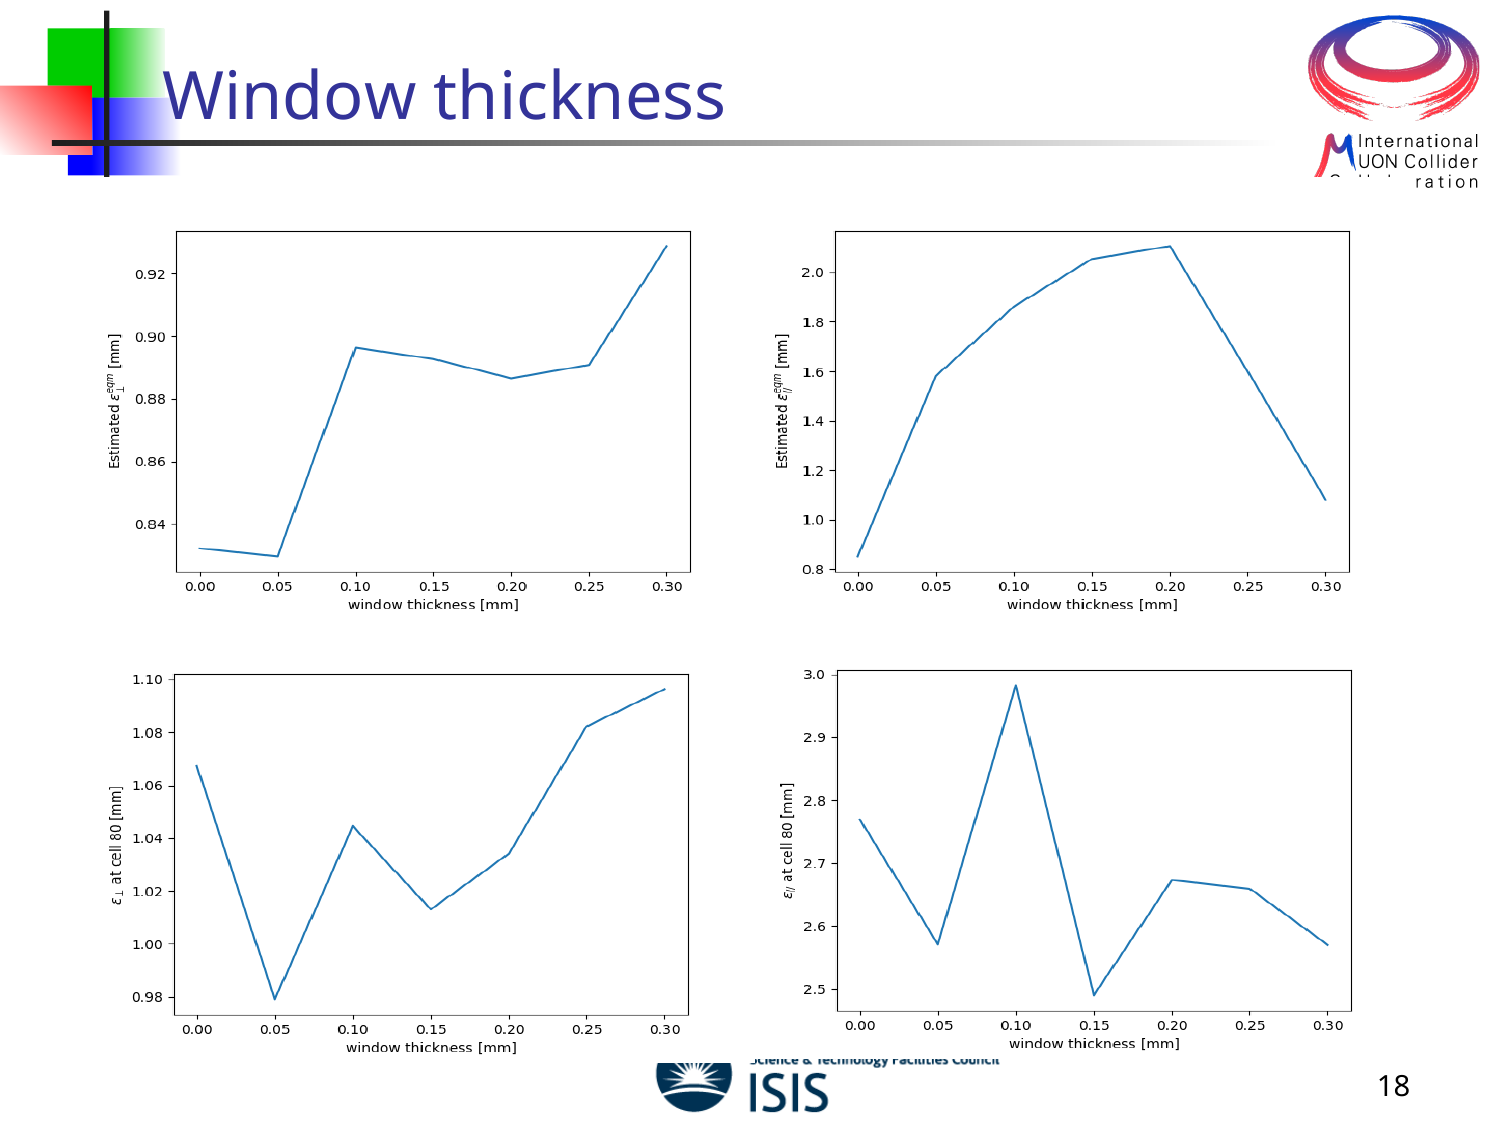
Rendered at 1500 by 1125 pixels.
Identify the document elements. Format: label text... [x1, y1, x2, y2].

picture [91, 15, 1480, 1125]
title Window thickness [162, 0, 1441, 188]
